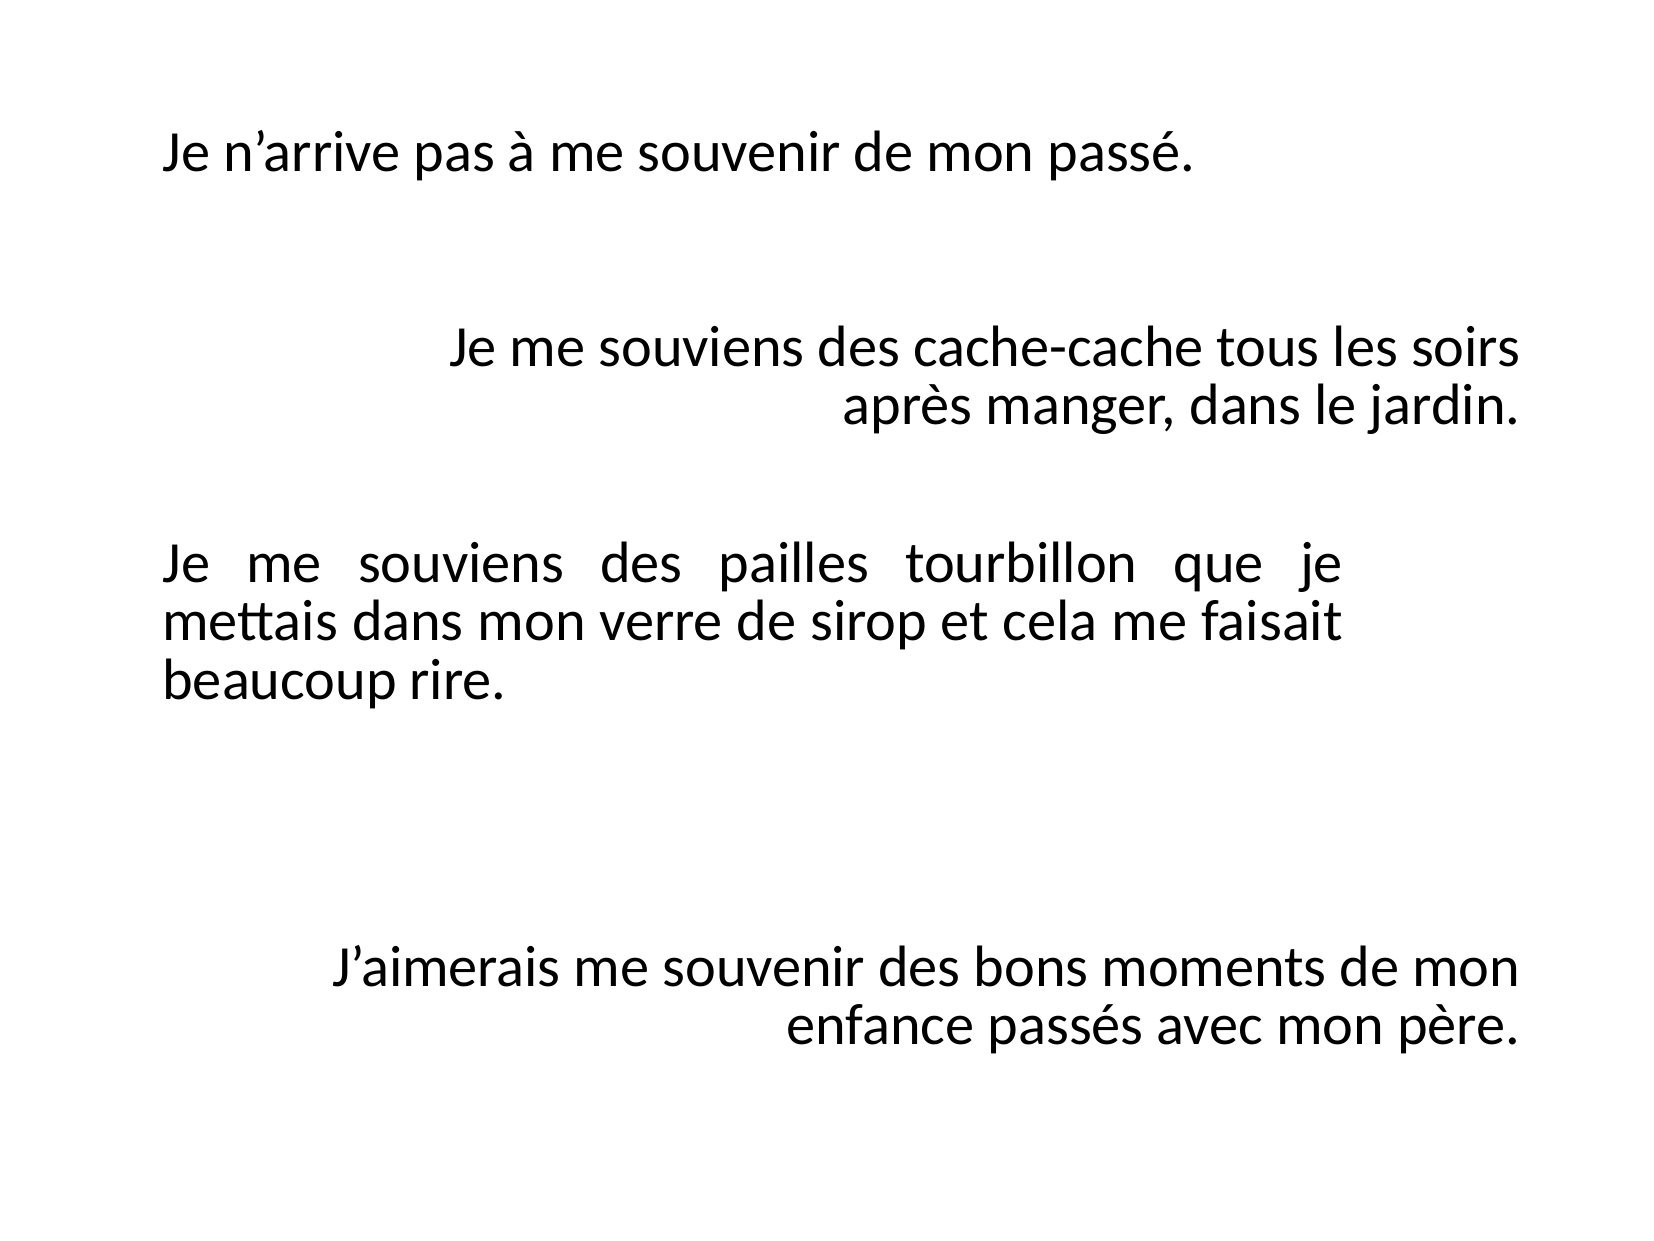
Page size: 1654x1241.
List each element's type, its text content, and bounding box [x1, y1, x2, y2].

text_box Je n’arrive pas à me souvenir de mon passé. [147, 120, 1211, 207]
text_box Je me souviens des cache-cache tous les soirs après manger, dans le jardin. [413, 315, 1536, 473]
text_box J’aimerais me souvenir des bons moments de mon enfance passés avec mon père. [177, 935, 1536, 1093]
text_box Je me souviens des pailles tourbillon que je mettais dans mon verre de sirop et cela me faisait beaucoup rire. [147, 531, 1359, 761]
